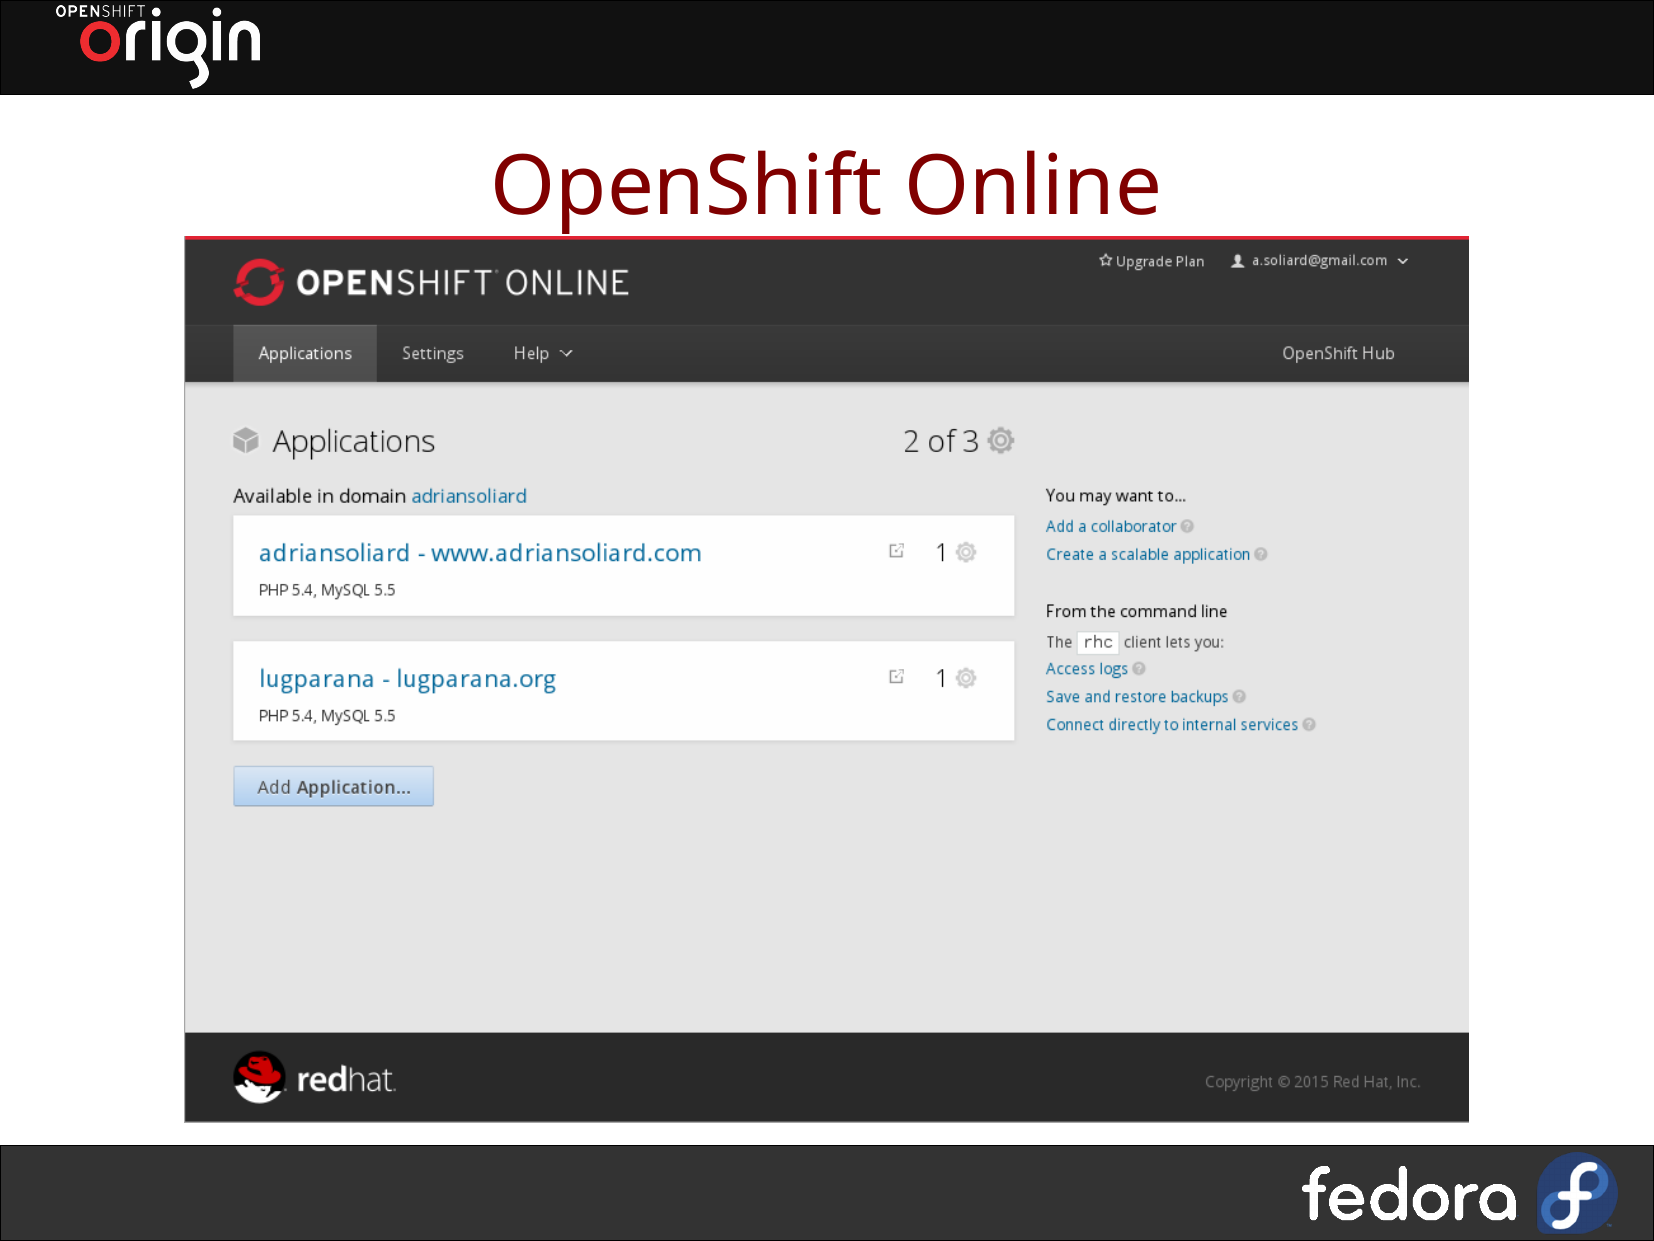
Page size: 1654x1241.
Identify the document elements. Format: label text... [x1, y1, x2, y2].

picture [184, 236, 1469, 1123]
picture [56, 5, 260, 89]
picture [1299, 1151, 1619, 1235]
title OpenShift Online [82, 78, 1571, 287]
